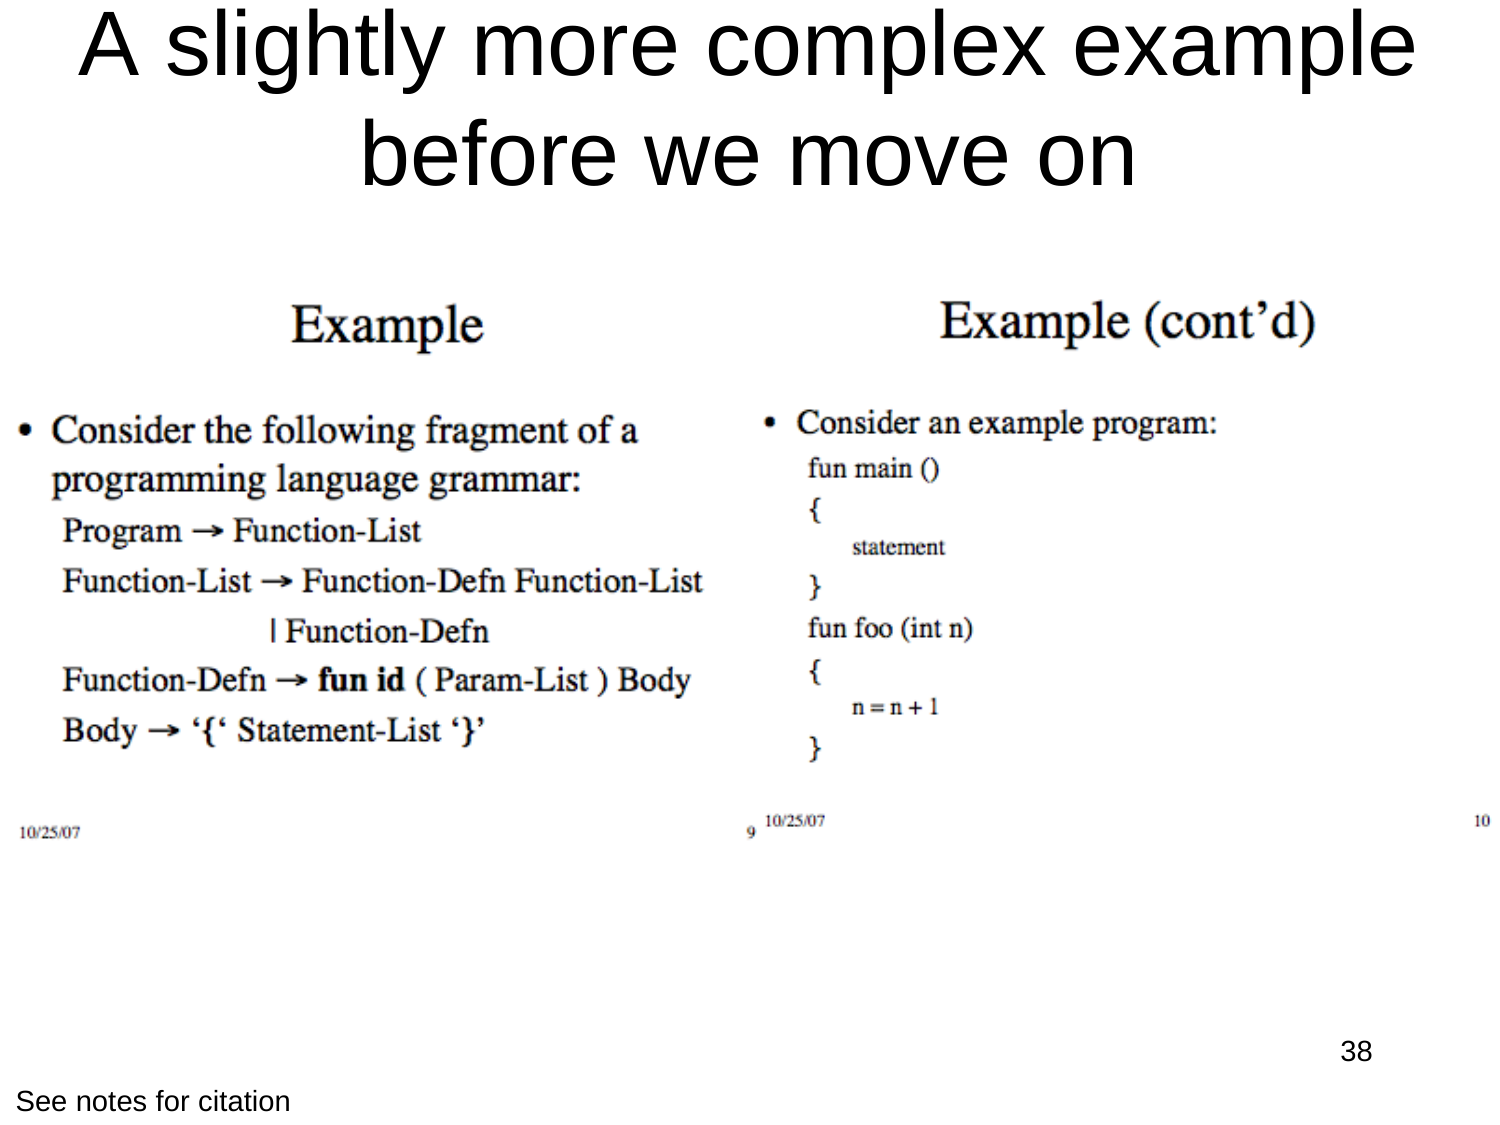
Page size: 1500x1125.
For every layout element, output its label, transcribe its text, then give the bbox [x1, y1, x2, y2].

picture [0, 283, 1500, 850]
text_box See notes for citation [0, 1074, 307, 1125]
text_box <number> [1074, 1025, 1388, 1101]
title A slightly more complex example before we move on [0, 0, 1500, 212]
